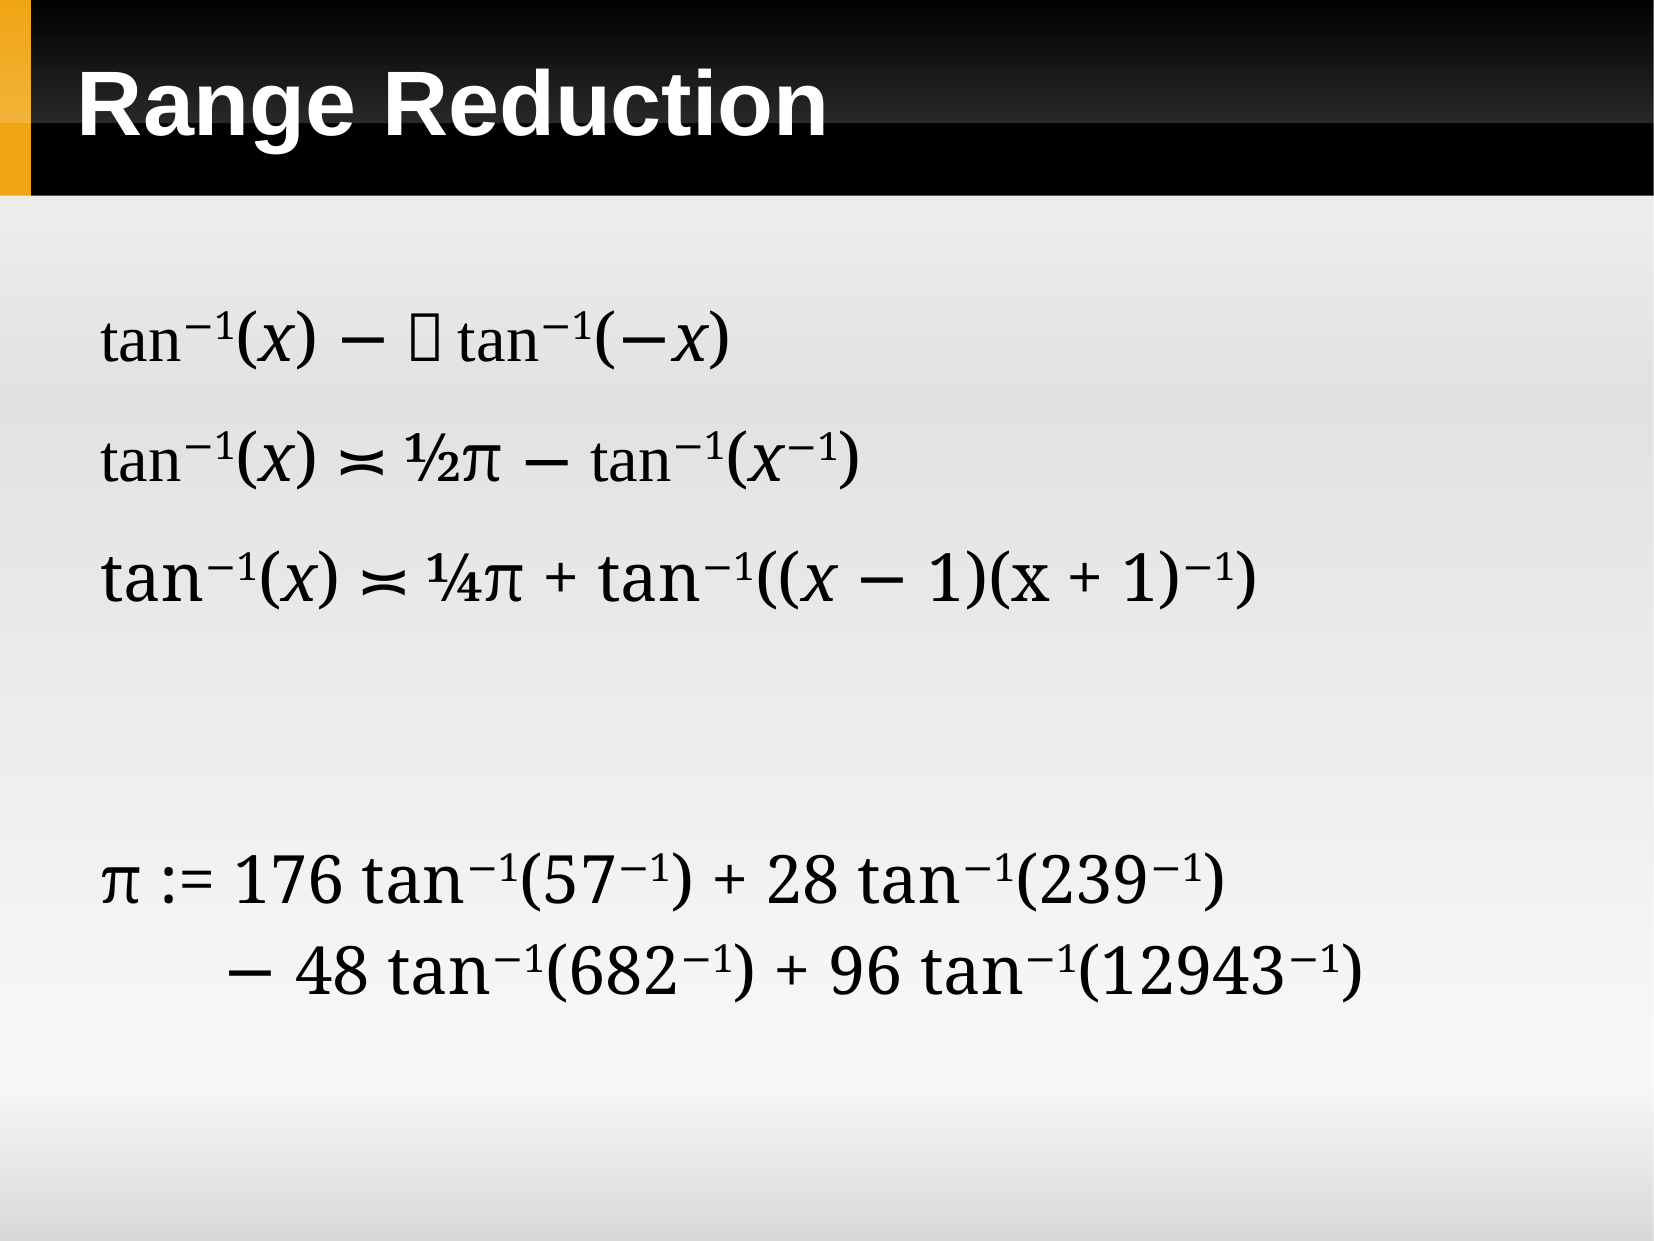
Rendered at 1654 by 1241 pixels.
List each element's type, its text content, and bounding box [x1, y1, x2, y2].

list tan−1(x) ≍ −tan−1(−x) tan−1(x) ≍ ½π − tan−1(x−1) tan−1(x) ≍ ¼π + tan−1((x − 1)(x + 1)−1) π := 176 tan−1(57−1) + 28 tan−1(239−1) − 48 tan−1(682−1) + 96 tan−1(12943−1) sin(x) ≍ 3sin(⅓x) − 4sin3(⅓x) [82, 290, 1571, 1110]
title Range Reduction [76, 7, 1565, 200]
picture [0, 0, 1654, 1241]
